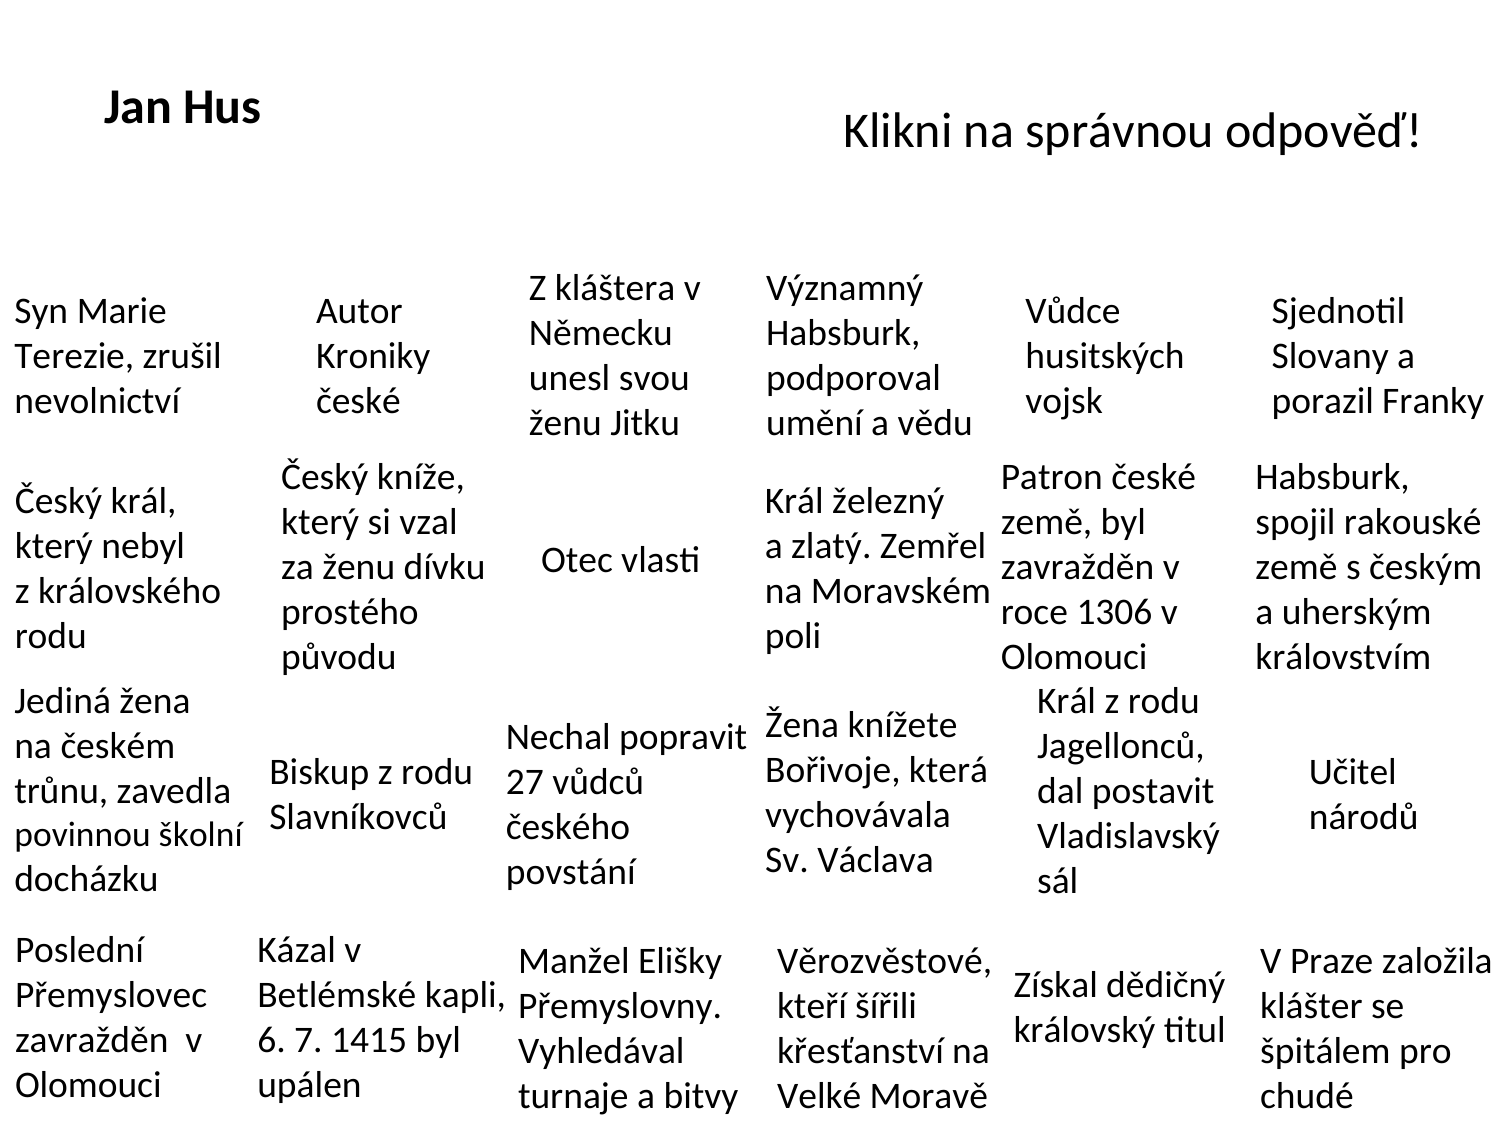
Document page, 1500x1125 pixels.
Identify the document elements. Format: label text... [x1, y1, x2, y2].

table_cell [500, 901, 750, 928]
table_cell [1250, 677, 1500, 901]
table_header [250, 229, 500, 453]
text_box V Praze založila klášter se špitálem pro chudé [1237, 928, 1500, 1124]
table_cell [500, 677, 750, 704]
text_box Otec vlasti [526, 527, 716, 588]
text_box Z kláštera v Německu unesl svou ženu Jitku [514, 255, 725, 451]
text_box Nechal popravit 27 vůdců českého povstání [491, 704, 763, 900]
table_header [1250, 229, 1500, 453]
table_cell [250, 901, 500, 916]
table_cell [501, 453, 750, 677]
text_box Získal dědičný královský titul [998, 952, 1237, 1058]
text_box Biskup z rodu Slavníkovců [254, 739, 489, 846]
text_box Autor Kroniky české [301, 278, 446, 430]
table_cell [750, 677, 1000, 692]
table_cell [1250, 901, 1500, 928]
text_box Poslední Přemyslovec zavražděn v Olomouci [0, 916, 232, 1125]
table_cell [1212, 453, 1240, 677]
text_box Habsburk, spojil rakouské země s českým a uherským královstvím [1240, 444, 1498, 685]
table_cell [0, 453, 250, 668]
table_cell [1000, 1058, 1250, 1125]
text_box Učitel národů [1294, 739, 1434, 846]
text_box Král z rodu Jagellonců, dal postavit Vladislavský sál [1022, 668, 1235, 910]
text_box Významný Habsburk, podporoval umění a vědu [751, 255, 988, 451]
text_box Český kníže, který si vzal za ženu dívku prostého původu [266, 444, 501, 685]
table_cell [250, 453, 266, 677]
text_box Jan Hus [89, 66, 277, 142]
table_cell [259, 677, 500, 901]
text_box Vůdce husitských vojsk [1010, 278, 1200, 430]
table_cell [750, 888, 1000, 901]
table_header [750, 229, 1000, 453]
text_box Klikni na správnou odpověď! [828, 90, 1438, 166]
table_cell [750, 664, 985, 677]
table_cell [750, 901, 1000, 1125]
text_box Kázal v Betlémské kapli, 6. 7. 1415 byl upálen [242, 916, 522, 1113]
table_cell [250, 1113, 500, 1125]
text_box Král železný a zlatý. Zemřel na Moravském poli [749, 467, 985, 664]
text_box Věrozvěstové, kteří šířili křesťanství na Velké Moravě [762, 928, 1008, 1124]
text_box Syn Marie Terezie, zrušil nevolnictví [0, 278, 237, 430]
table_cell [1235, 677, 1250, 901]
table_cell [500, 1113, 750, 1125]
table_header [0, 229, 250, 453]
table_header [1000, 229, 1250, 453]
table_cell [0, 907, 250, 1125]
text_box Žena knížete Bořivoje, která vychovávala Sv. Václava [750, 692, 1004, 888]
text_box Český král, který nebyl z královského rodu [0, 467, 237, 664]
text_box Sjednotil Slovany a porazil Franky [1256, 278, 1500, 430]
table_header [500, 229, 750, 453]
text_box Jediná žena na českém trůnu, zavedla povinnou školní docházku [0, 668, 259, 907]
table_cell [1000, 685, 1022, 901]
table_cell [1000, 901, 1250, 952]
text_box Manžel Elišky Přemyslovny. Vyhledával turnaje a bitvy [503, 928, 754, 1124]
table_cell [750, 453, 985, 467]
text_box Patron české země, byl zavražděn v roce 1306 v Olomouci [985, 444, 1212, 685]
